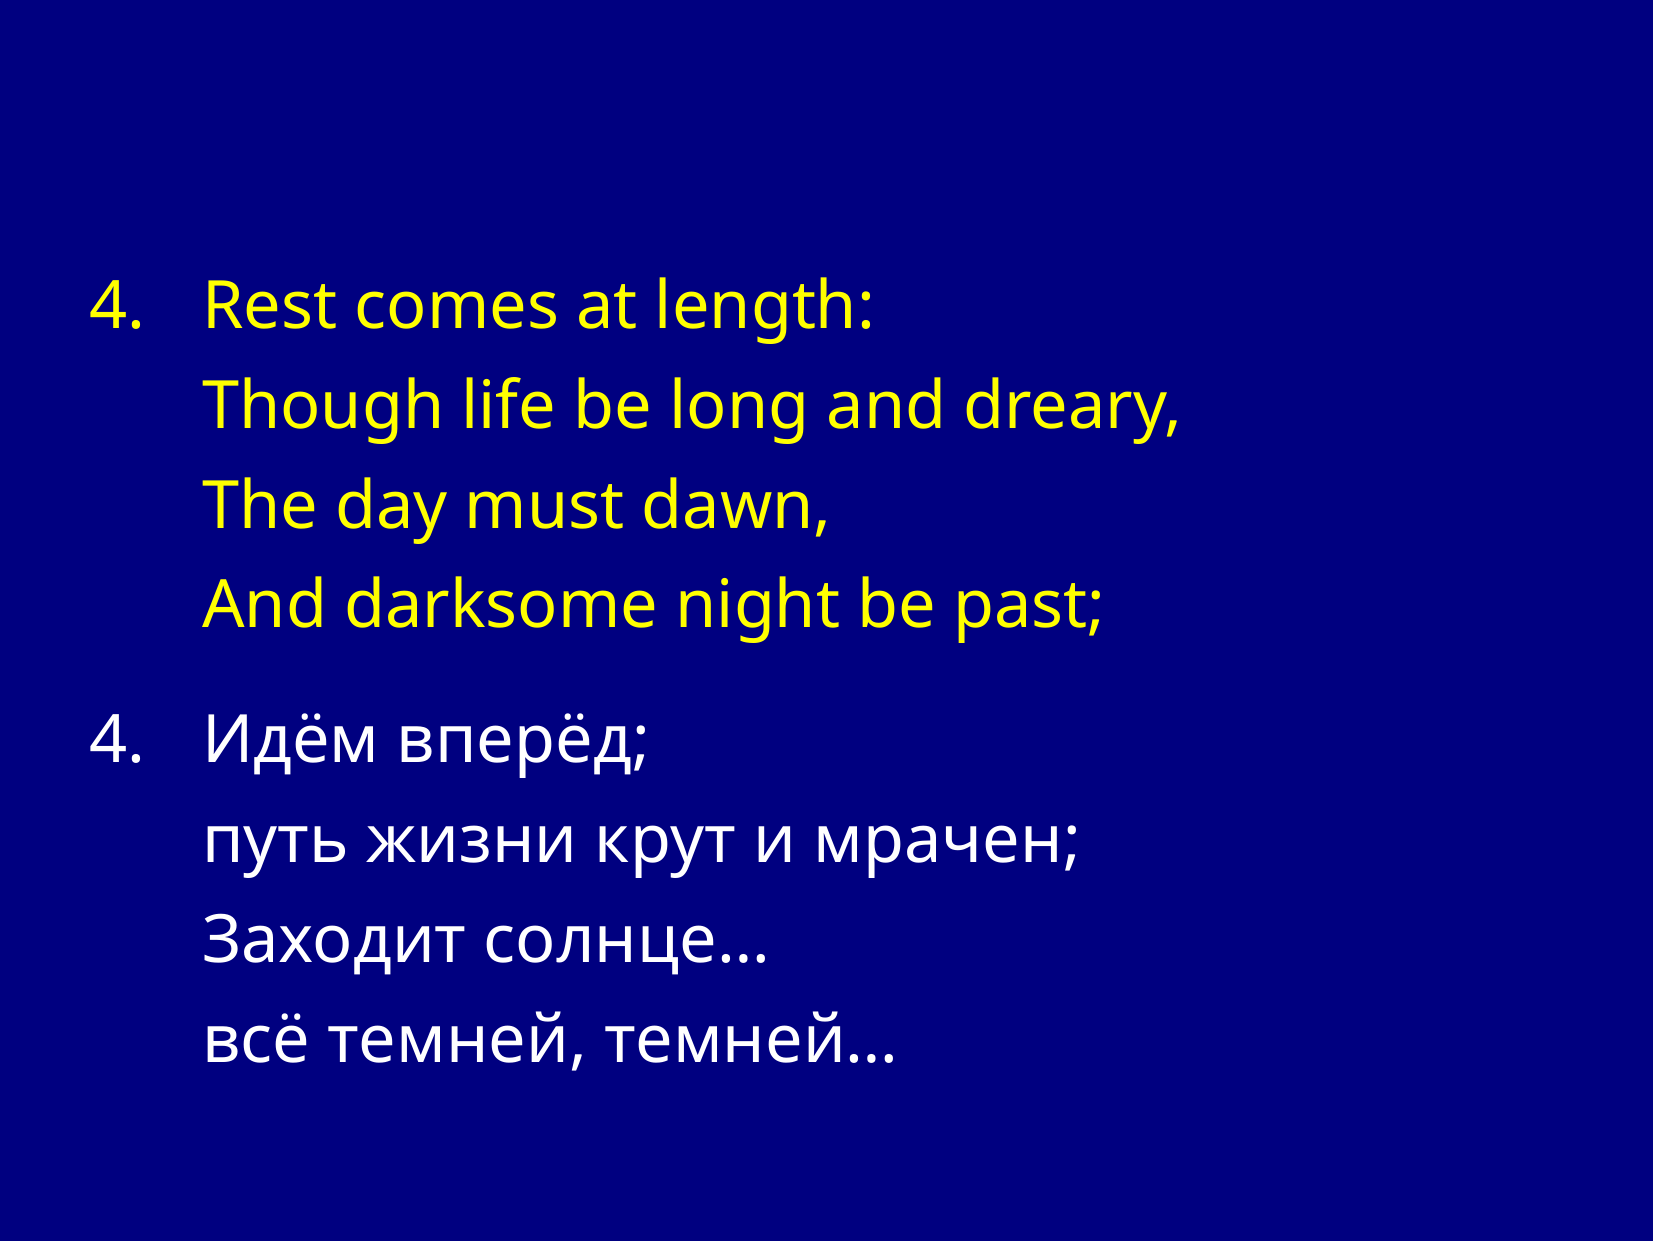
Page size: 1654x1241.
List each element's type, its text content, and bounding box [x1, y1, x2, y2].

text_box 4. Rest comes at length: Though life be long and dreary, The day must dawn, And darksome night be past; [75, 150, 1576, 638]
text_box 4. Идём вперёд; путь жизни крут и мрачен; Заходит солнце… всё темней, темней… [75, 675, 1576, 1163]
